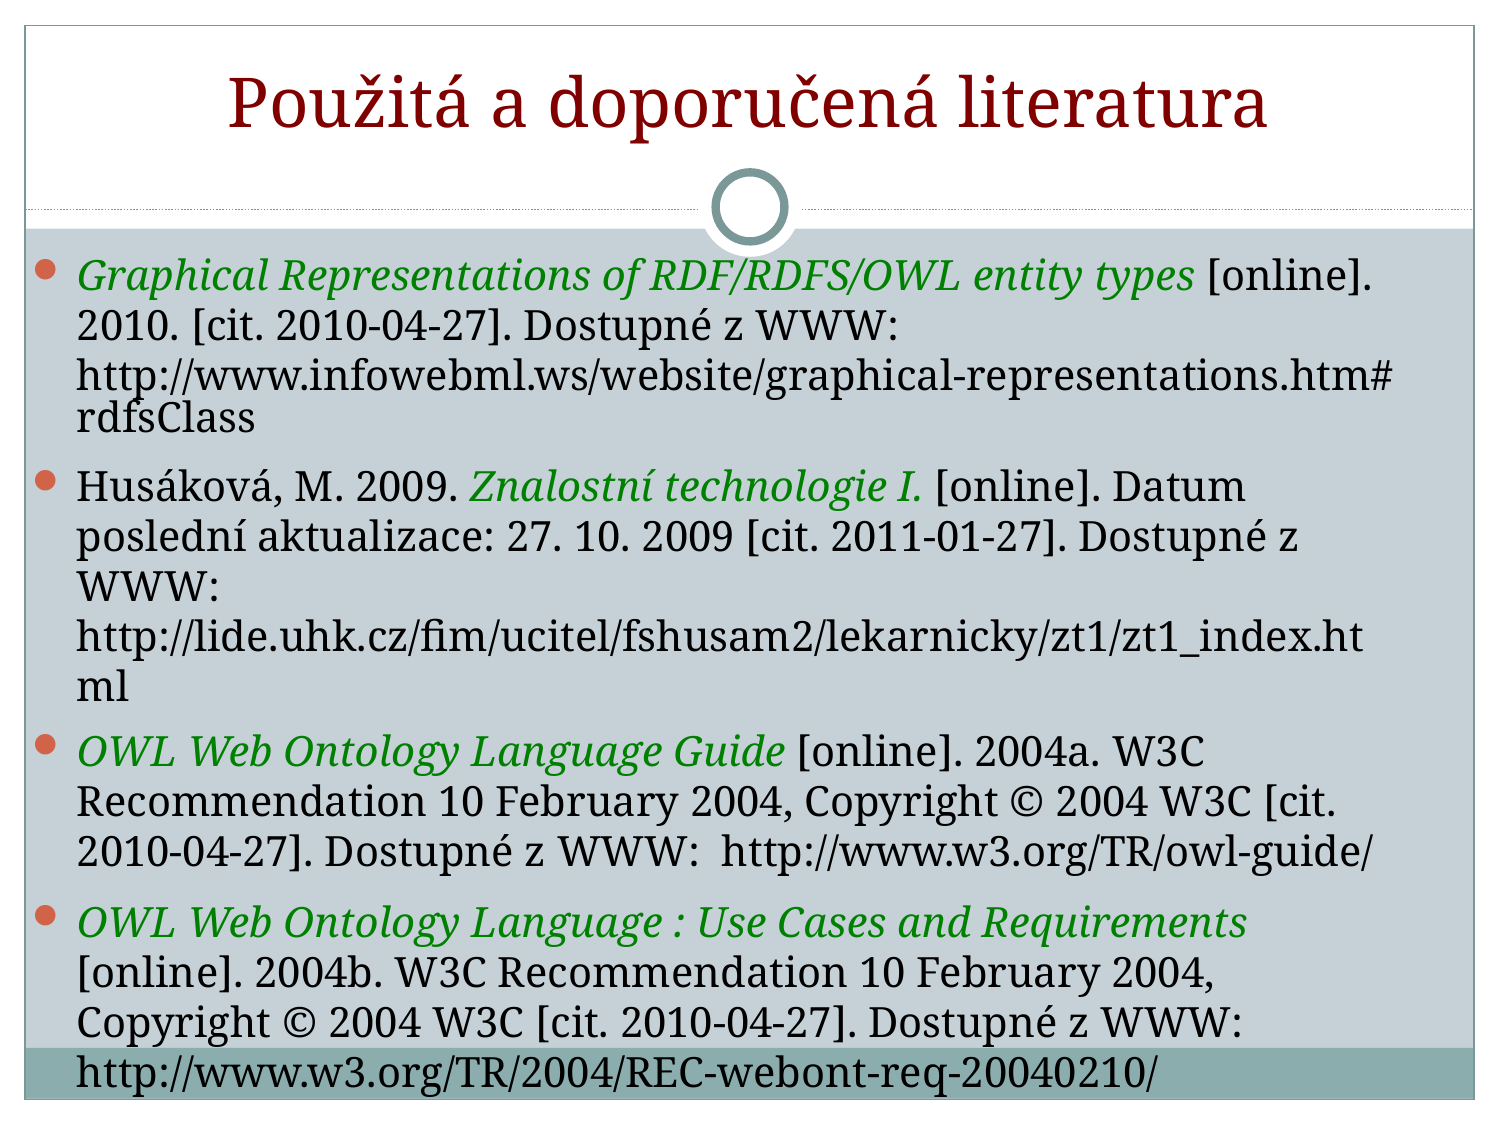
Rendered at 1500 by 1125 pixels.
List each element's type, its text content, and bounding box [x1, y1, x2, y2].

title Použitá a doporučená literatura [49, 37, 1450, 163]
list Graphical Representations of RDF/RDFS/OWL entity types [online]. 2010. [cit. 2010-04-27]. Dostupné z WWW: http://www.infowebml.ws/website/graphical-representations.htm#rdfsClass Husáková, M. 2009. Znalostní technologie I. [online]. Datum poslední aktualizace: 27. 10. 2009 [cit. 2011-01-27]. Dostupné z WWW: http://lide.uhk.cz/fim/ucitel/fshusam2/lekarnicky/zt1/zt1_index.html OWL Web Ontology Language Guide [online]. 2004a. W3C Recommendation 10 February 2004, Copyright © 2004 W3C [cit. 2010-04-27]. Dostupné z WWW: http://www.w3.org/TR/owl-guide/ OWL Web Ontology Language : Use Cases and Requirements [online]. 2004b. W3C Recommendation 10 February 2004, Copyright © 2004 W3C [cit. 2010-04-27]. Dostupné z WWW: http://www.w3.org/TR/2004/REC-webont-req-20040210/ [17, 177, 1418, 1076]
